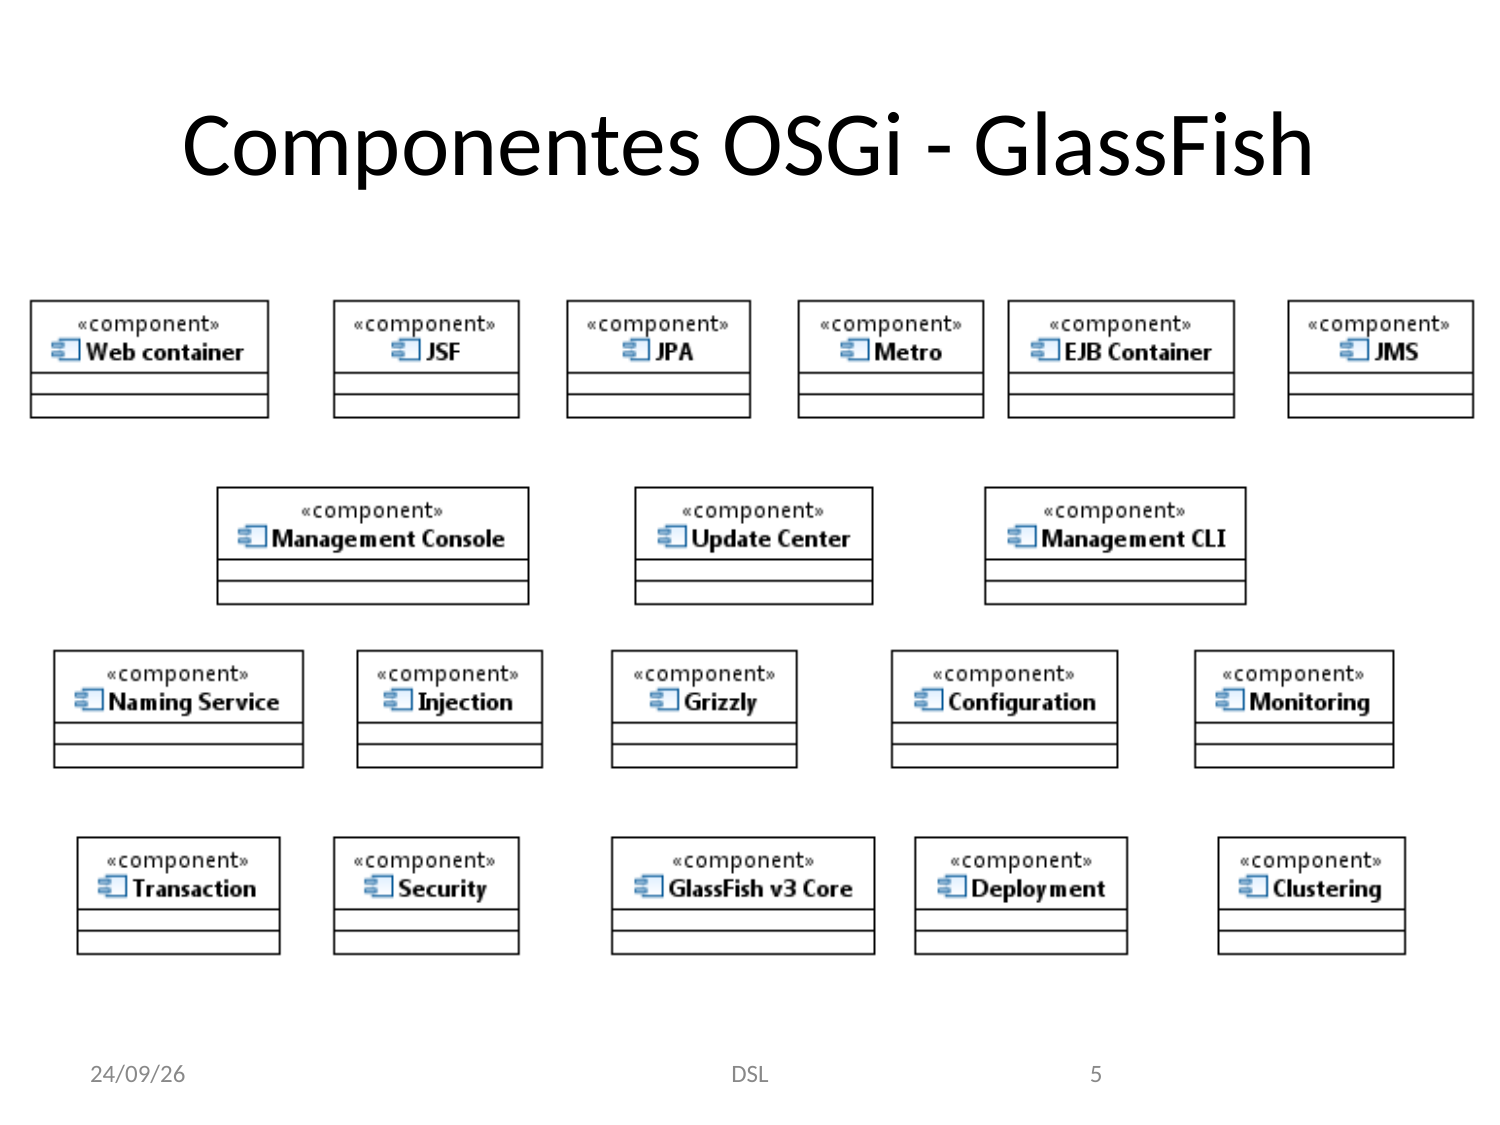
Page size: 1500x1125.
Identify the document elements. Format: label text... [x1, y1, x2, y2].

text_box [1074, 1042, 1426, 1103]
text_box DSL [512, 1042, 988, 1103]
picture [11, 281, 1494, 973]
text_box [75, 1042, 426, 1103]
title Componentes OSGi - GlassFish [75, 45, 1426, 233]
